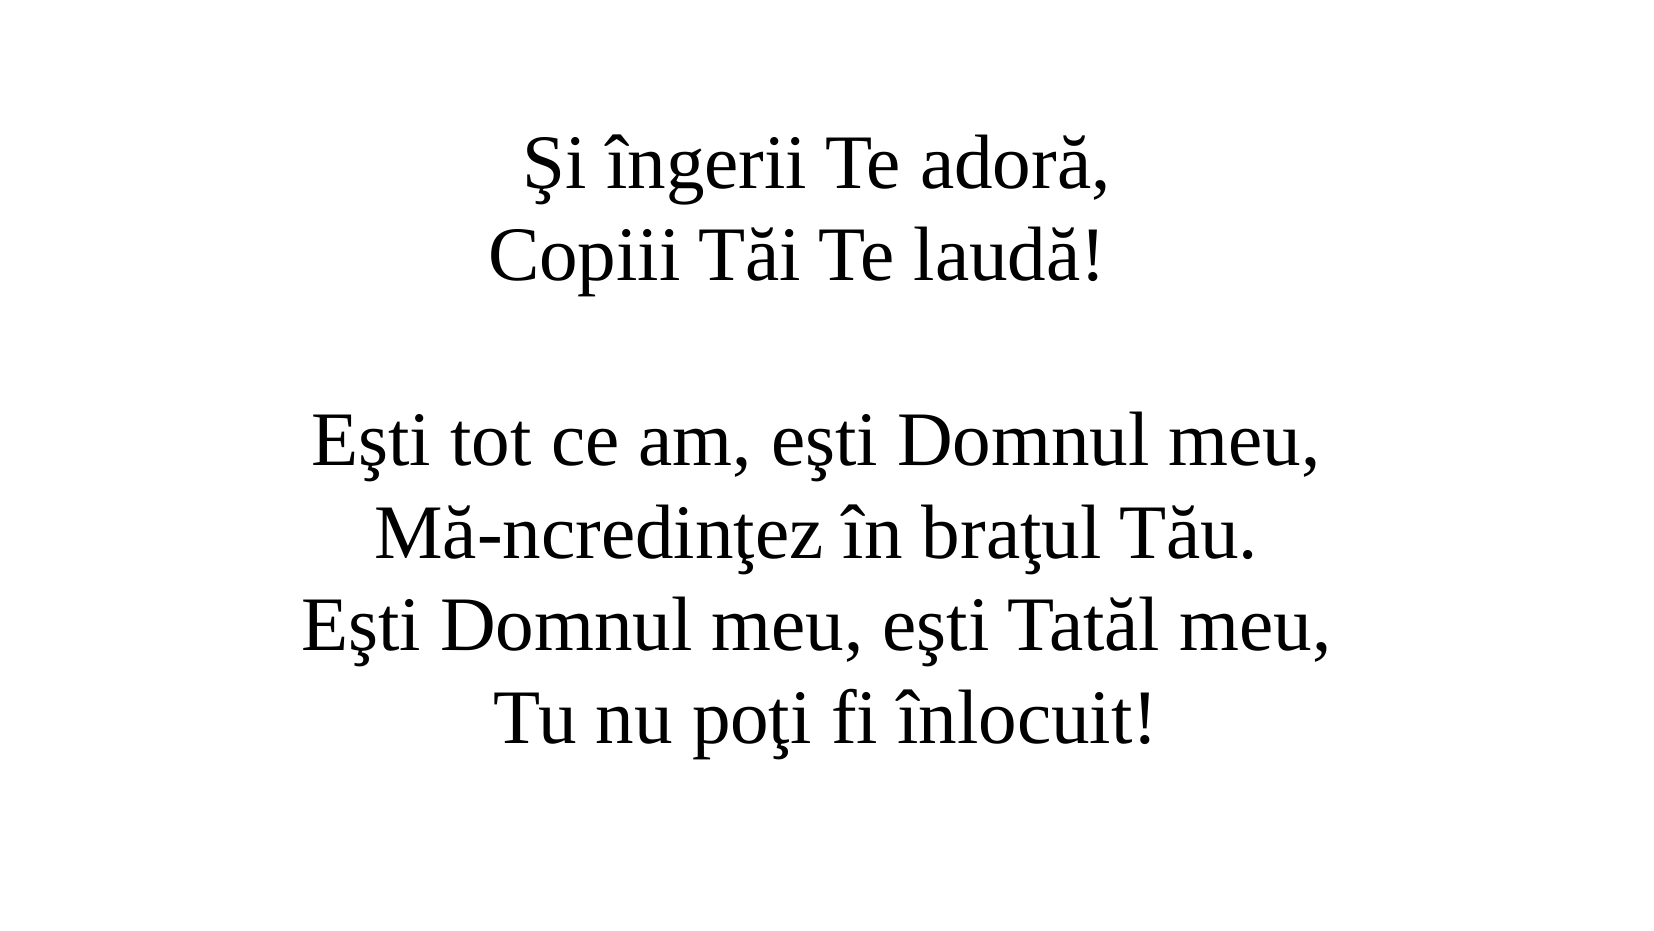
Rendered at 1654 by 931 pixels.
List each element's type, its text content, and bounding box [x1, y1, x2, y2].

subtitle Şi îngerii Te adoră, Copiii Tăi Te laudă! Eşti tot ce am, eşti Domnul meu, Mă-ncredinţez în braţul Tău. Eşti Domnul meu, eşti Tatăl meu, Tu nu poţi fi înlocuit! [0, 103, 1654, 817]
